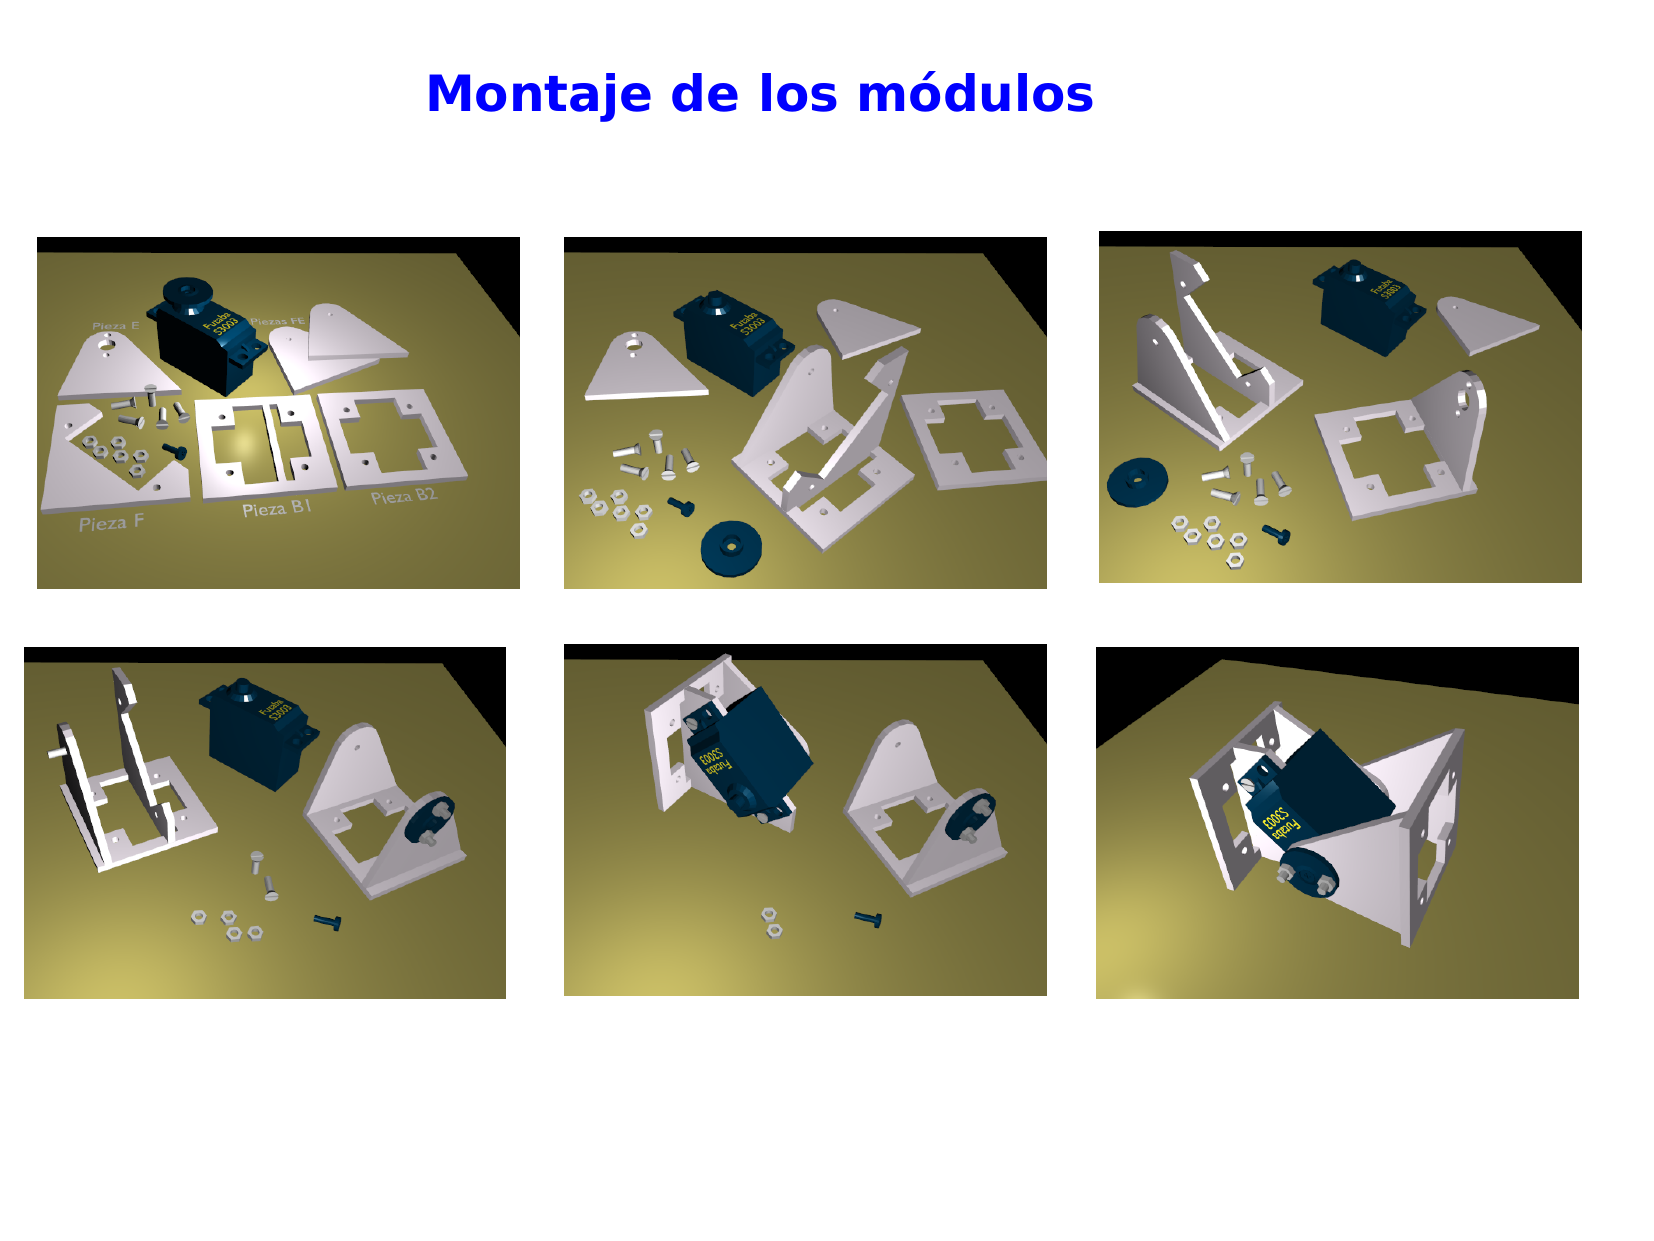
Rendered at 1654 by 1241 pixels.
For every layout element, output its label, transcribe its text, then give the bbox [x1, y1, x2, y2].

picture [37, 237, 520, 589]
picture [564, 644, 1047, 996]
picture [564, 237, 1047, 589]
text_box Montaje de los módulos [410, 57, 1111, 131]
picture [1096, 647, 1579, 999]
picture [24, 647, 506, 999]
picture [1099, 231, 1582, 583]
